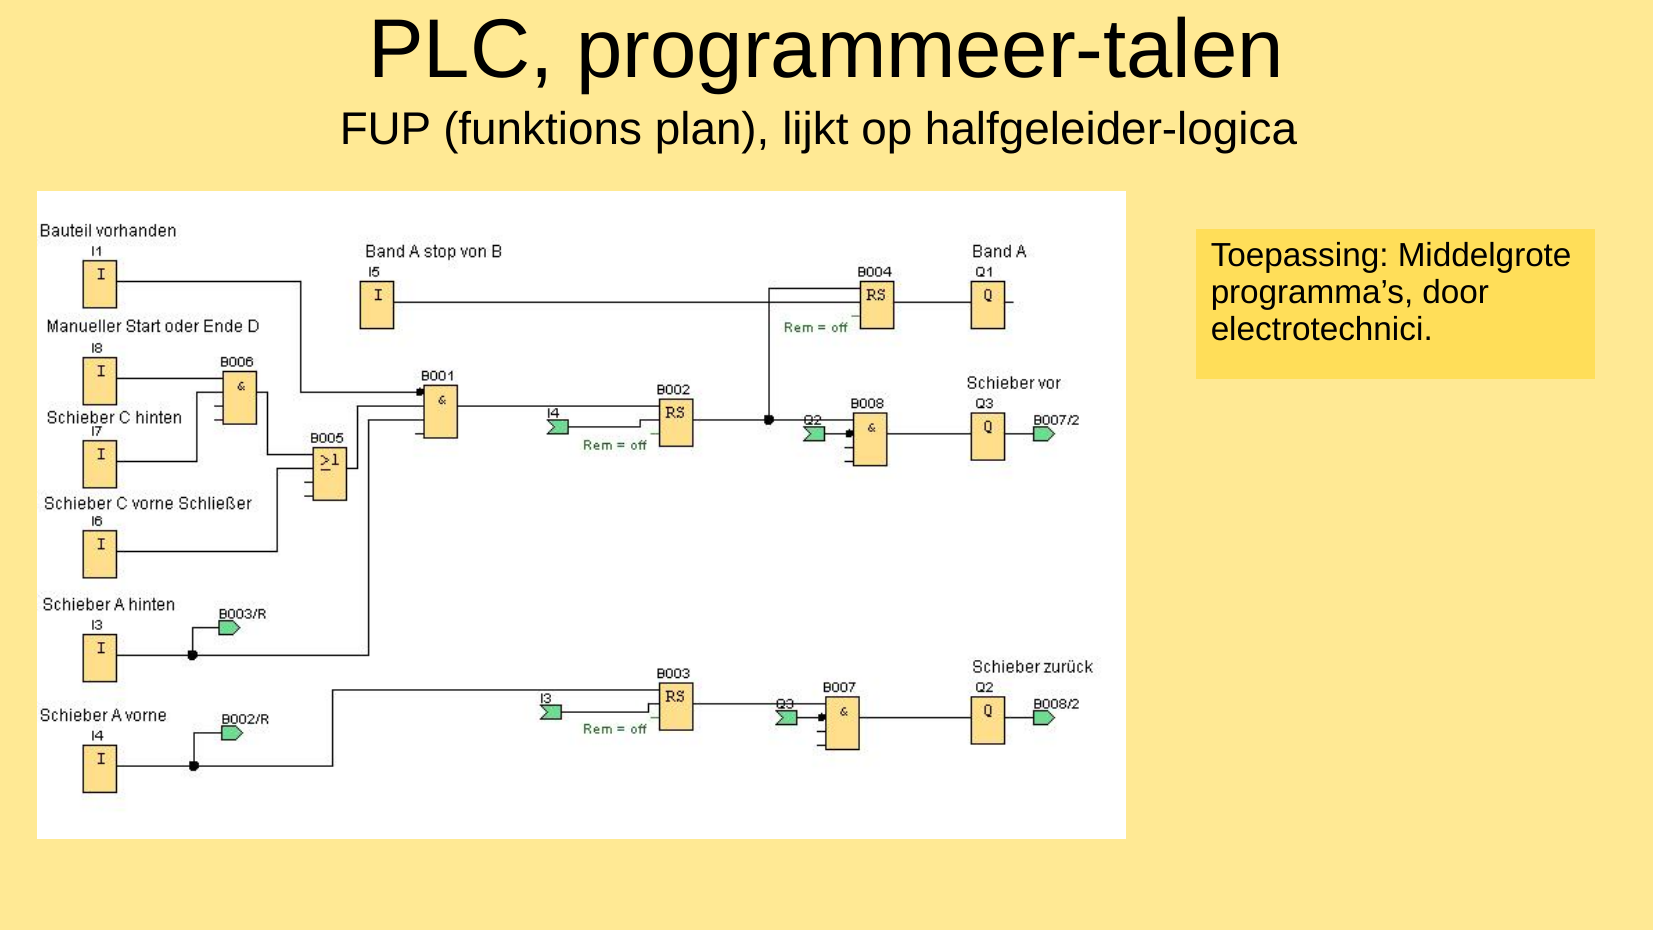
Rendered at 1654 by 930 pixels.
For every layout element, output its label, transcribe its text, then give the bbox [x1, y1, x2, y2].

title PLC, programmeer-talen FUP (funktions plan), lijkt op halfgeleider-logica [82, 1, 1571, 157]
picture [37, 191, 1126, 839]
text_box Toepassing: Middelgrote programma’s, door electrotechnici. [1196, 229, 1595, 379]
